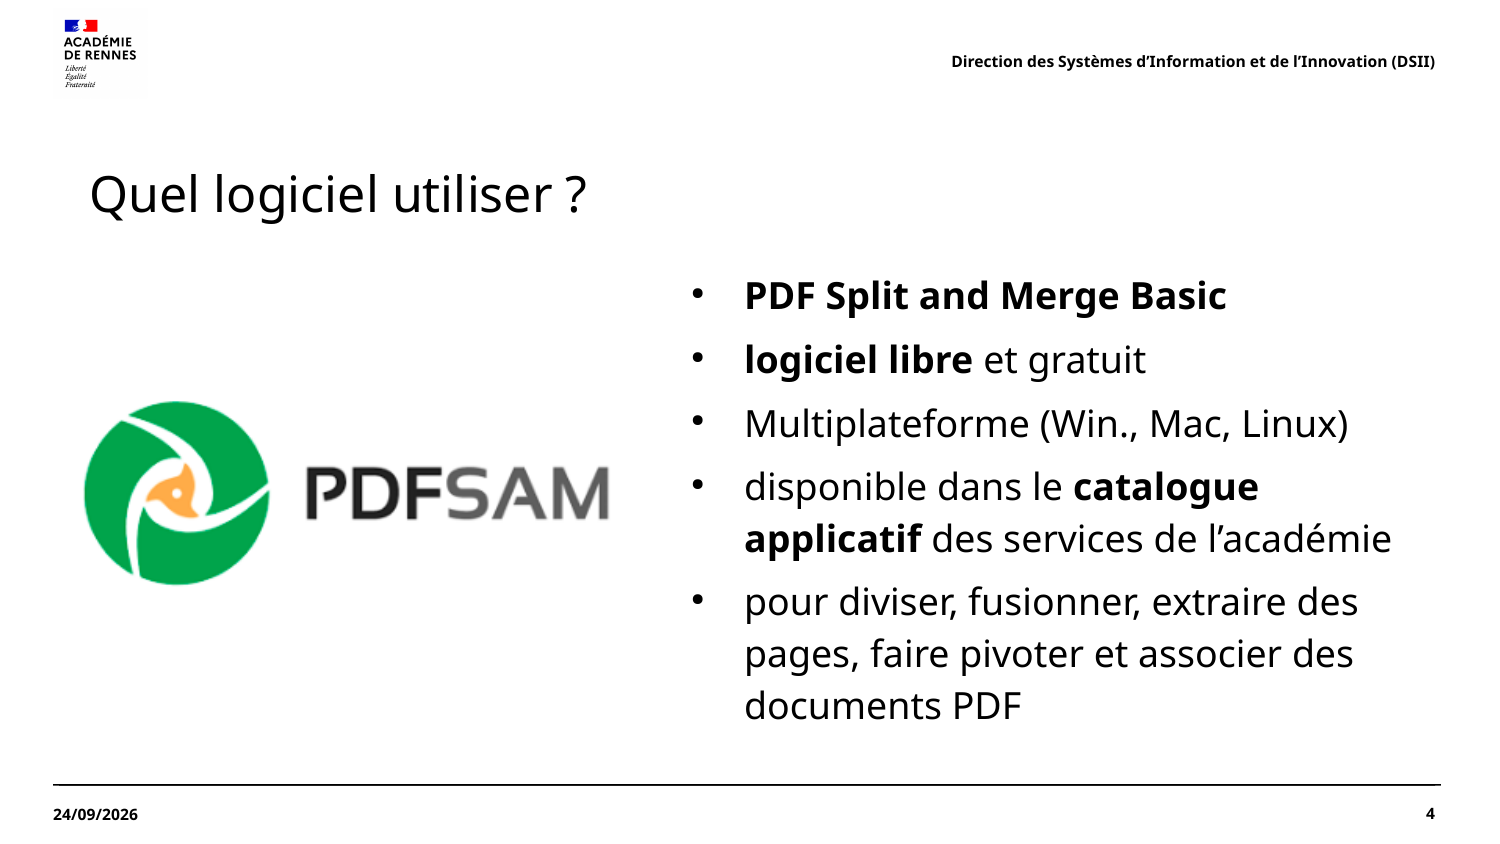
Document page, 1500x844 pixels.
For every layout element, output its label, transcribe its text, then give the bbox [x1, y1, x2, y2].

footer Direction des Systèmes d’Information et de l’Innovation (DSII) [470, 32, 1436, 92]
slide_number <numéro> [1213, 784, 1436, 844]
picture [53, 8, 148, 99]
title Quel logiciel utiliser ? [75, 122, 1425, 264]
picture [35, 259, 661, 729]
list PDF Split and Merge Basic logiciel libre et gratuit Multiplateforme (Win., Mac, Linux) disponible dans le catalogue applicatif des services de l’académie pour diviser, fusionner, extraire des pages, faire pivoter et associer des documents PDF [673, 265, 1418, 756]
slide_number 31/05/2024 [53, 787, 245, 844]
